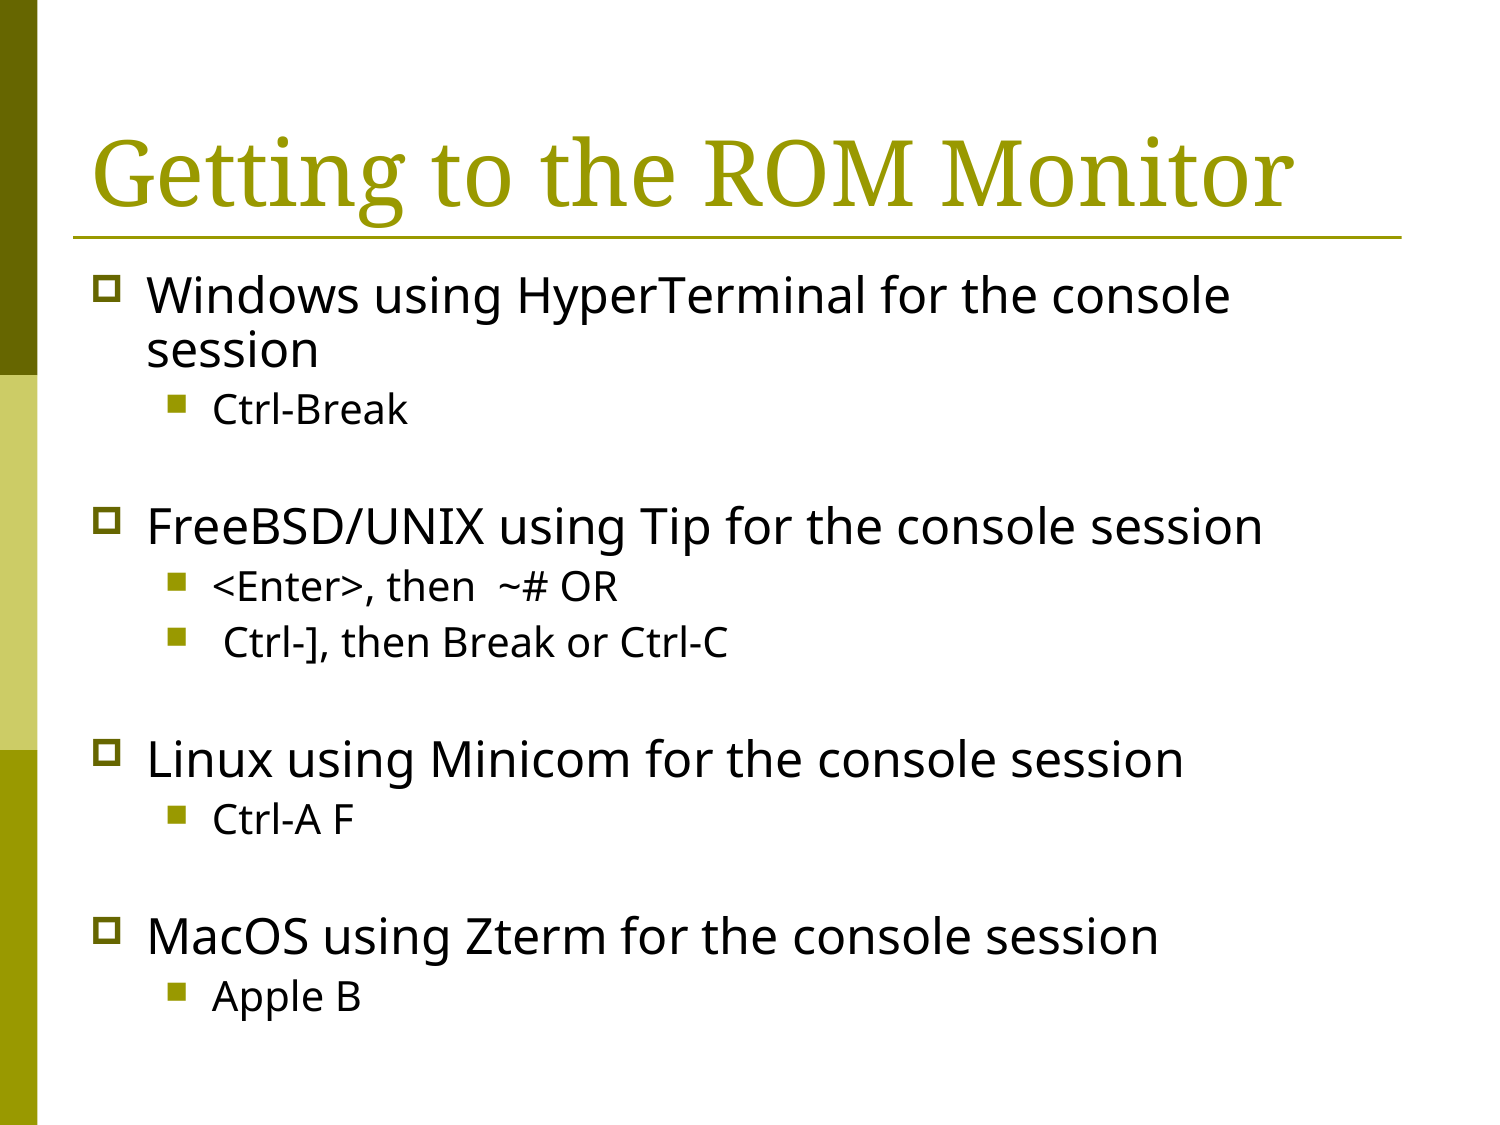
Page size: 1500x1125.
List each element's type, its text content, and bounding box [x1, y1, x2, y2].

title Getting to the ROM Monitor [75, 45, 1426, 233]
list Windows using HyperTerminal for the console session Ctrl-Break FreeBSD/UNIX using Tip for the console session <Enter>, then ~# OR Ctrl-], then Break or Ctrl-C Linux using Minicom for the console session Ctrl-A F MacOS using Zterm for the console session Apple B [75, 262, 1426, 1088]
